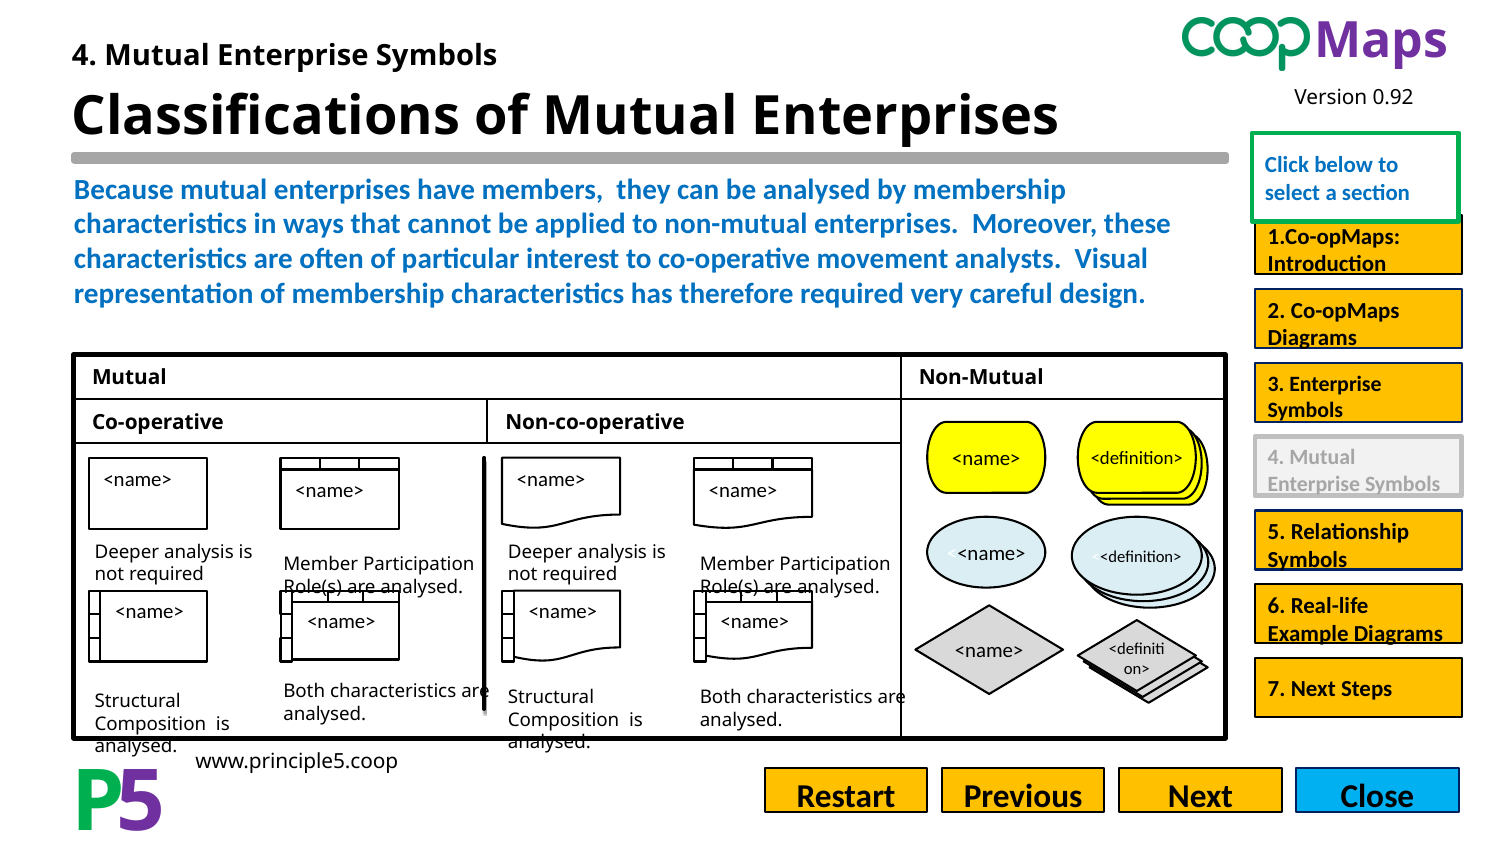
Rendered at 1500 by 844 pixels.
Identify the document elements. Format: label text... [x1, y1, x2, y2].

text_box <name> [915, 605, 1064, 694]
text_box Close [1296, 767, 1459, 813]
text_box 6. Real-life Example Diagrams [1254, 584, 1462, 644]
text_box <name> [927, 421, 1046, 493]
text_box Co-operative [73, 398, 486, 443]
text_box [281, 591, 399, 661]
text_box [900, 398, 1226, 739]
text_box 5. Relationship Symbols [1254, 510, 1462, 570]
text_box Member Participation Role(s) are analysed. [277, 546, 499, 591]
text_box < [1092, 547, 1215, 608]
text_box [89, 591, 100, 661]
text_box Non-co-operative [487, 398, 901, 443]
text_box Deeper analysis is not required [501, 531, 680, 591]
text_box Member Participation Role(s) are analysed. [693, 546, 916, 591]
text_box <definition> [1077, 421, 1196, 493]
text_box 2. Co-opMaps Diagrams [1254, 289, 1462, 349]
text_box 4. Mutual Enterprise Symbols [1254, 436, 1462, 496]
text_box Both characteristics are analysed. [693, 679, 916, 724]
text_box 7. Next Steps [1254, 658, 1462, 718]
text_box Structural Composition is analysed. [88, 683, 266, 743]
text_box 1.Co-opMaps: Introduction [1254, 215, 1462, 275]
text_box www.principle5.coop [177, 741, 473, 783]
text_box 5 [103, 743, 199, 827]
text_box Version 0.92 [1281, 73, 1459, 119]
text_box Maps [1299, 0, 1460, 76]
text_box 3. Enterprise Symbols [1254, 362, 1462, 422]
text_box [694, 591, 812, 661]
text_box [773, 458, 812, 469]
text_box [74, 154, 1226, 161]
text_box <name> [281, 469, 399, 529]
text_box <name> [89, 458, 207, 529]
text_box [694, 458, 772, 469]
text_box <<name> [927, 516, 1046, 588]
text_box < [1085, 540, 1209, 602]
text_box Previous [942, 767, 1105, 813]
picture [1181, 17, 1310, 71]
text_box Classifications of Mutual Enterprises [59, 73, 1062, 153]
text_box Non-Mutual [902, 354, 1226, 398]
text_box <<definition> [1071, 516, 1202, 595]
text_box Click below to select a section [1252, 132, 1459, 222]
text_box 4. Mutual Enterprise Symbols [59, 29, 518, 78]
text_box [281, 458, 399, 469]
text_box Deeper analysis is not required [88, 531, 266, 591]
text_box Both characteristics are analysed. [277, 672, 499, 718]
text_box [502, 591, 514, 661]
text_box <definition> [1077, 620, 1196, 692]
text_box Next [1119, 767, 1282, 813]
text_box Mutual [73, 354, 901, 398]
text_box <name> [100, 591, 207, 661]
text_box <name> [514, 591, 621, 661]
text_box Because mutual enterprises have members, they can be analysed by membership characteristics in ways that cannot be applied to non-mutual enterprises. Moreover, these characteristics are often of particular interest to co-operative movement analysts. Visual representation of membership characteristics has therefore required very careful design. [59, 162, 1226, 319]
text_box <name> [501, 457, 621, 528]
text_box <name> [693, 469, 813, 528]
text_box P [59, 738, 103, 827]
text_box <name> [292, 602, 399, 660]
text_box Structural Composition is analysed. [501, 679, 680, 739]
text_box <name> [706, 600, 813, 659]
text_box Restart [764, 767, 928, 813]
